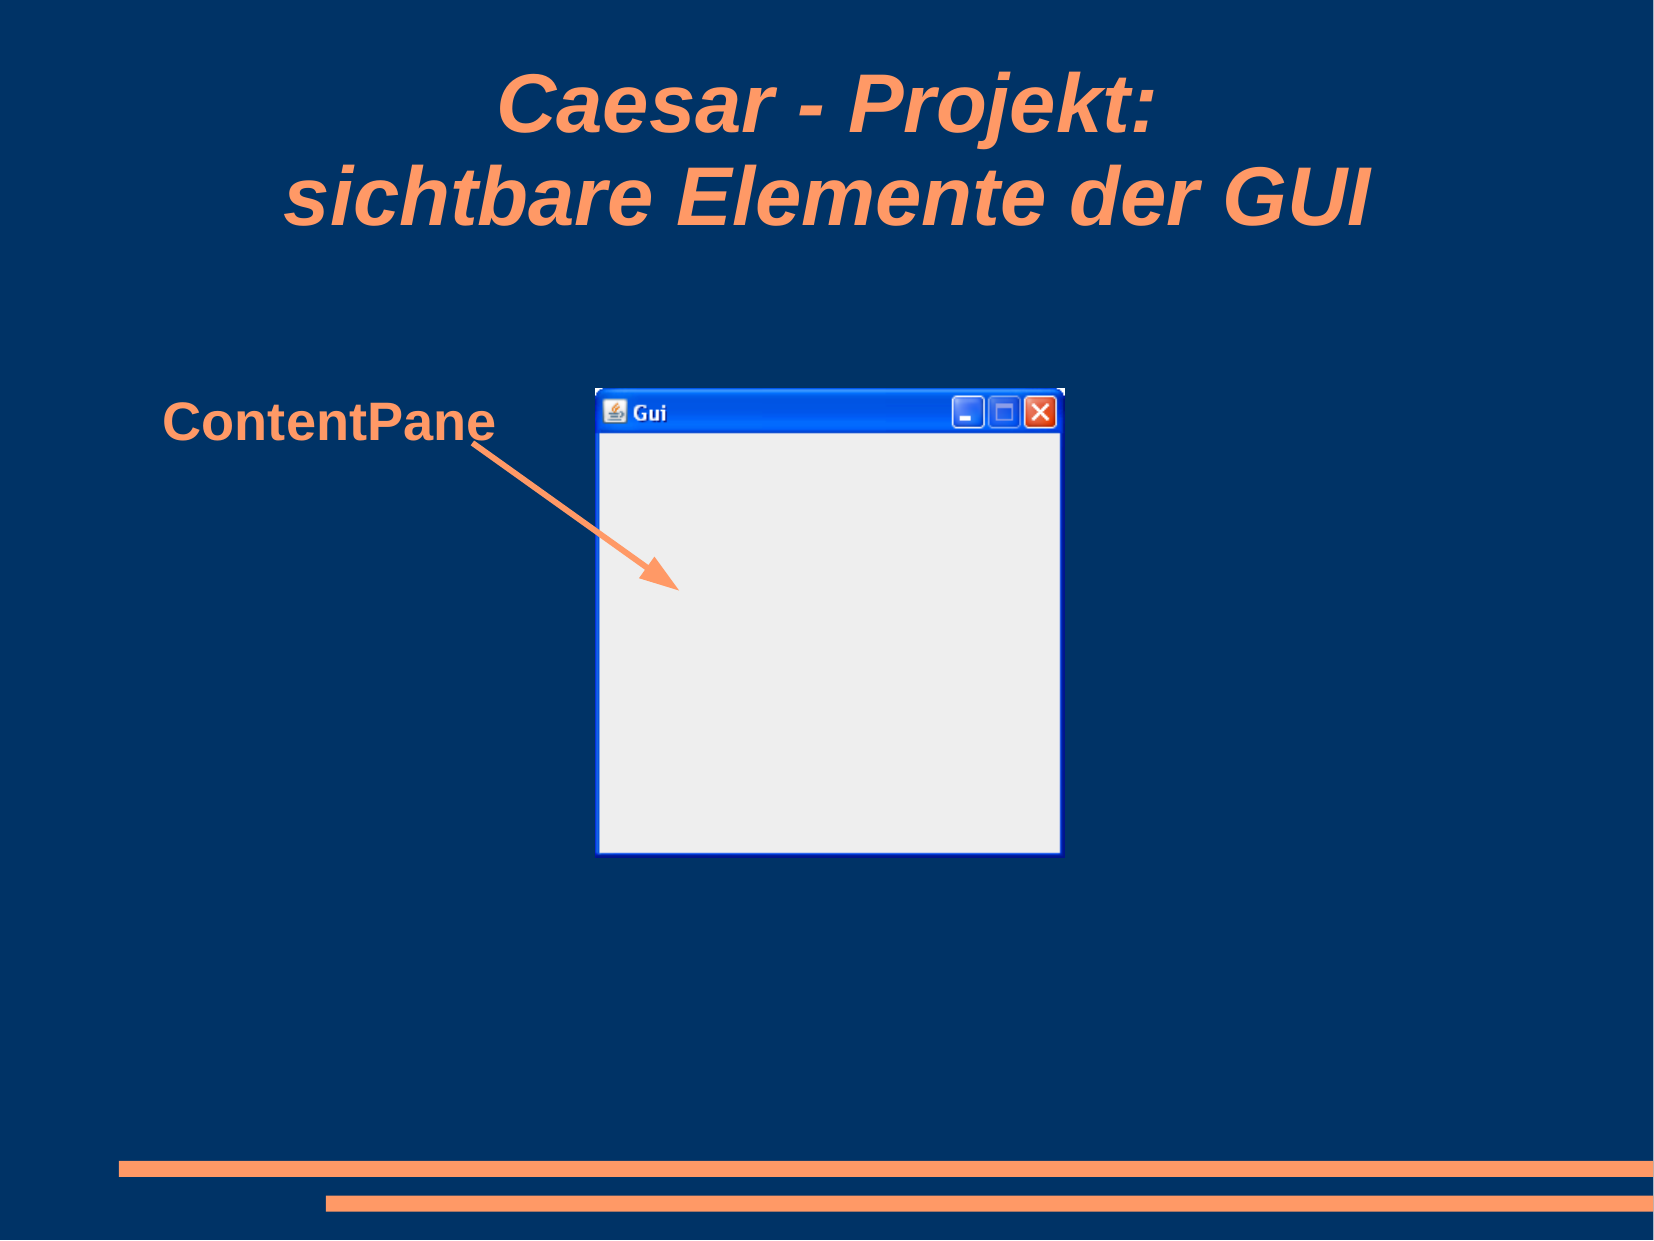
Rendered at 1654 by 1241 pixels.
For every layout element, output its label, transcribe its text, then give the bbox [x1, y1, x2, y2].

text_box ContentPane [147, 383, 532, 461]
title Caesar - Projekt: sichtbare Elemente der GUI [121, 53, 1534, 247]
picture [595, 388, 1065, 858]
